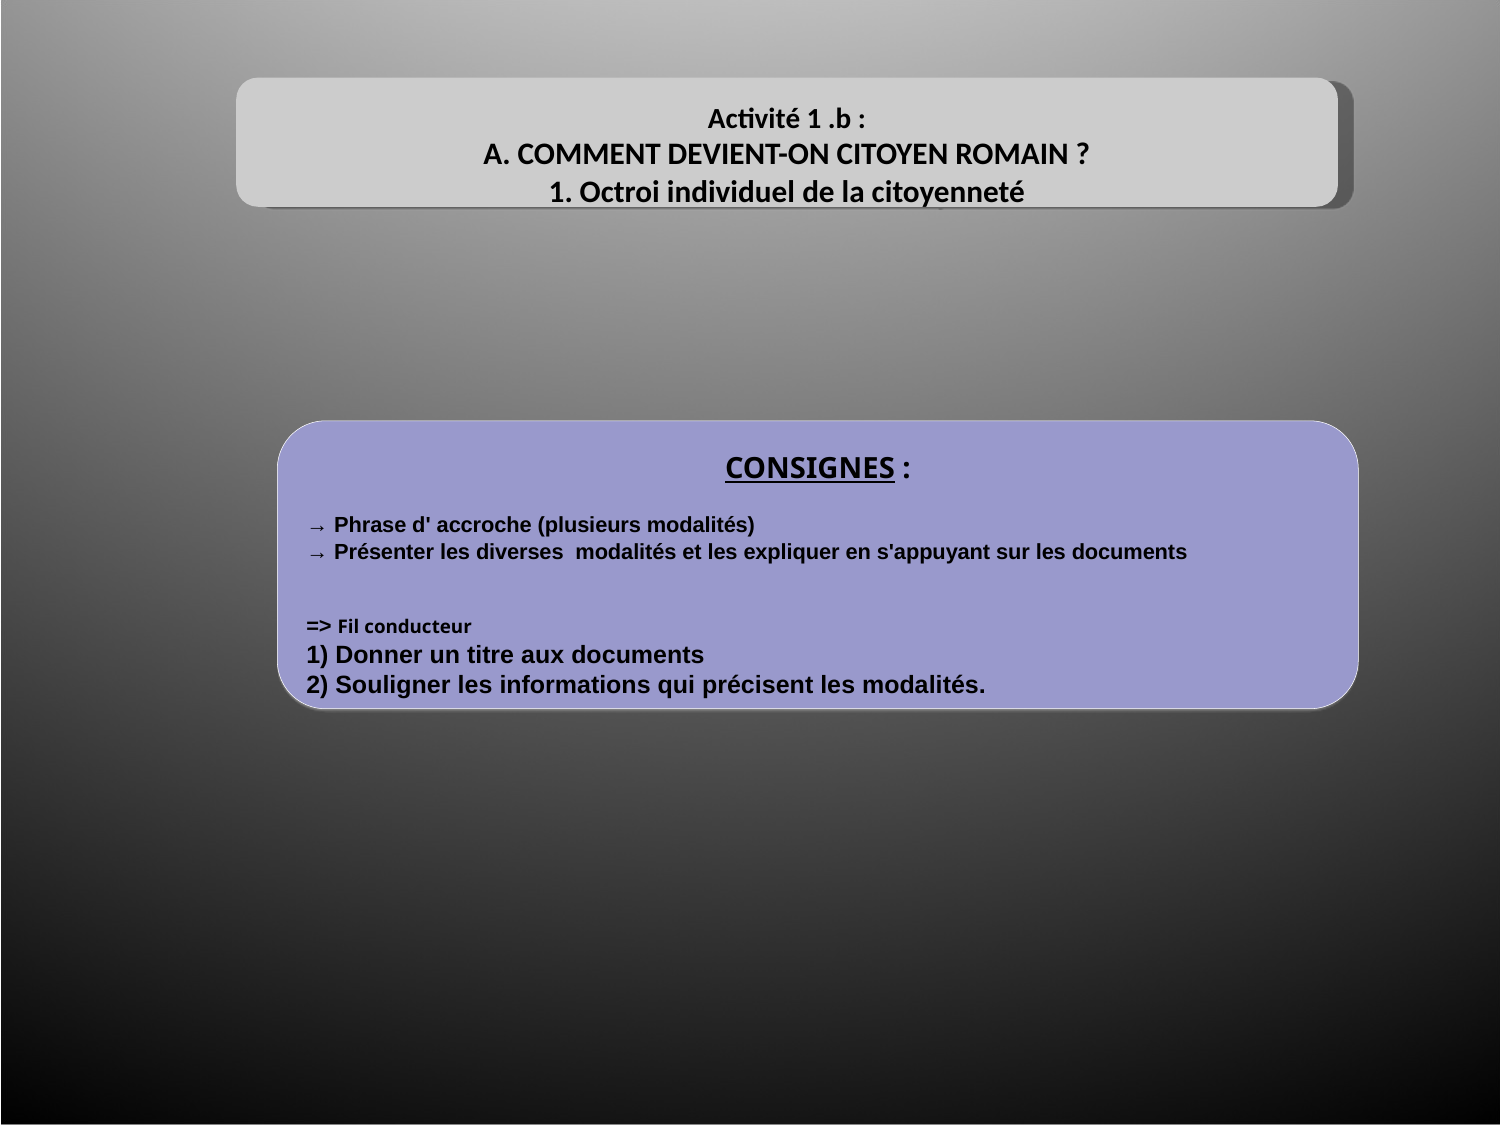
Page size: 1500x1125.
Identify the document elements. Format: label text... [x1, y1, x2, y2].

text_box Activité 1 .b : A. COMMENT DEVIENT-ON CITOYEN ROMAIN ? 1. Octroi individuel de la citoyenneté [236, 77, 1338, 207]
text_box CONSIGNES : → Phrase d' accroche (plusieurs modalités) → Présenter les diverses modalités et les expliquer en s'appuyant sur les documents => Fil conducteur 1) Donner un titre aux documents 2) Souligner les informations qui précisent les modalités. [277, 420, 1359, 709]
picture [0, 0, 1500, 1125]
